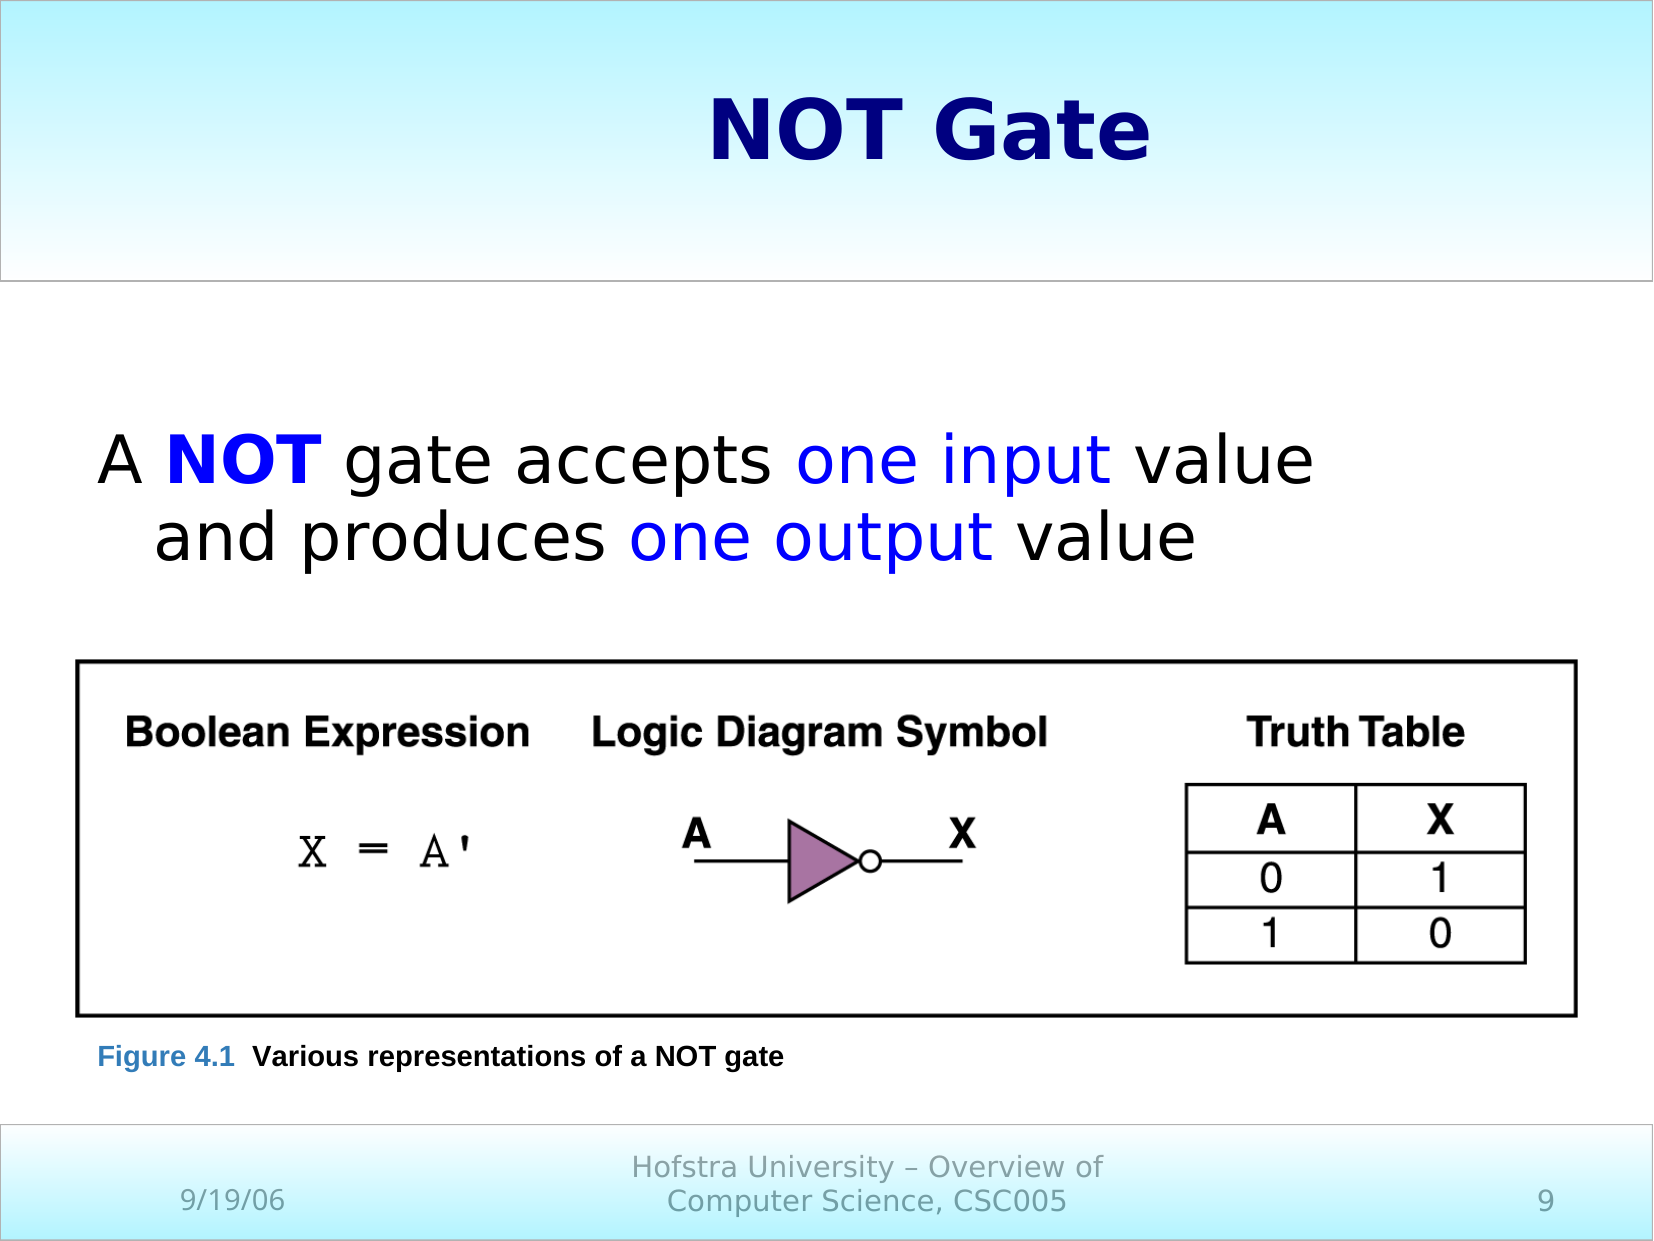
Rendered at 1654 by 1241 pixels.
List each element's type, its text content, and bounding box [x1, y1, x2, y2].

title NOT Gate [247, 27, 1612, 235]
text_box Figure 4.1 Various representations of a NOT gate [82, 1031, 801, 1081]
list A NOT gate accepts one input value and produces one output value [82, 413, 1571, 635]
picture [55, 639, 1598, 1038]
